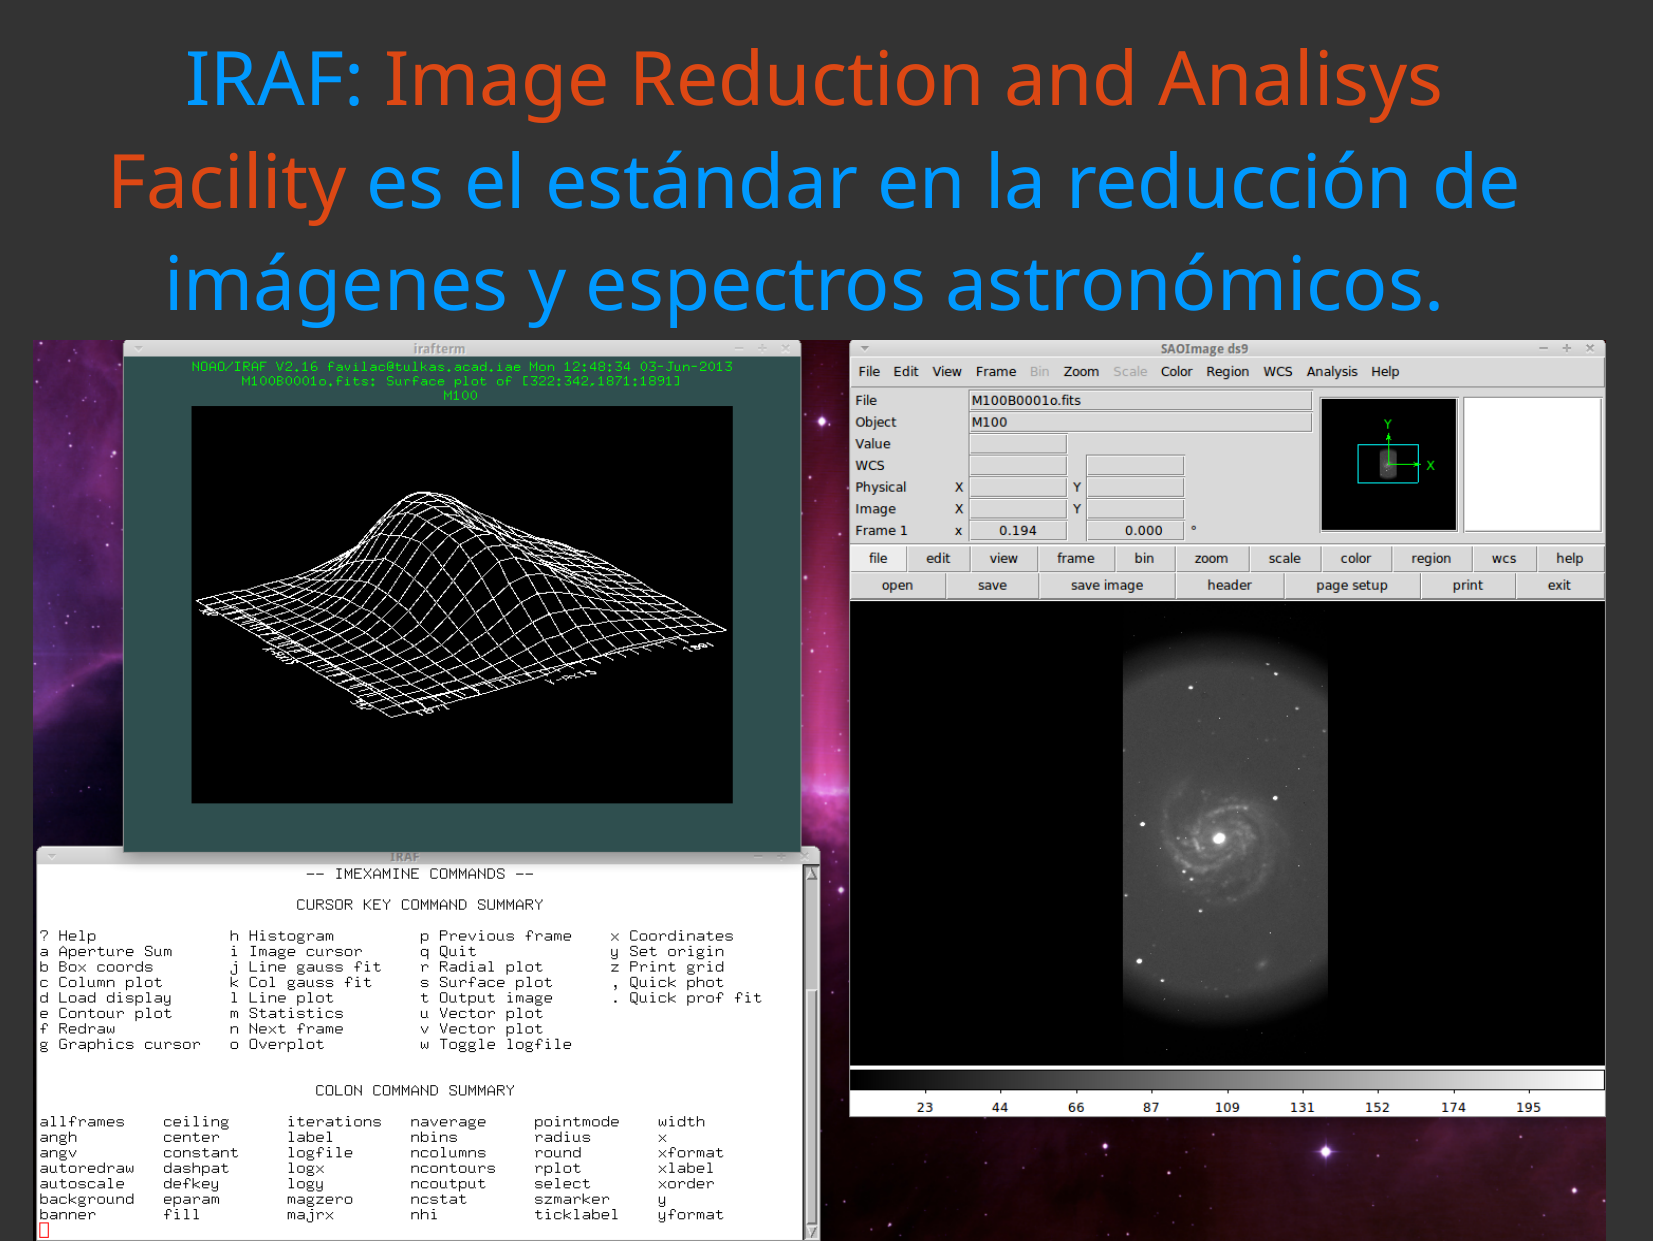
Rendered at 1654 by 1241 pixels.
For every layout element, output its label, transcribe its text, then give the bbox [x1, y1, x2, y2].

picture [33, 340, 1606, 1241]
title IRAF: Image Reduction and Analisys Facility es el estándar en la reducción de imágenes y espectros astronómicos. [70, 52, 1559, 306]
